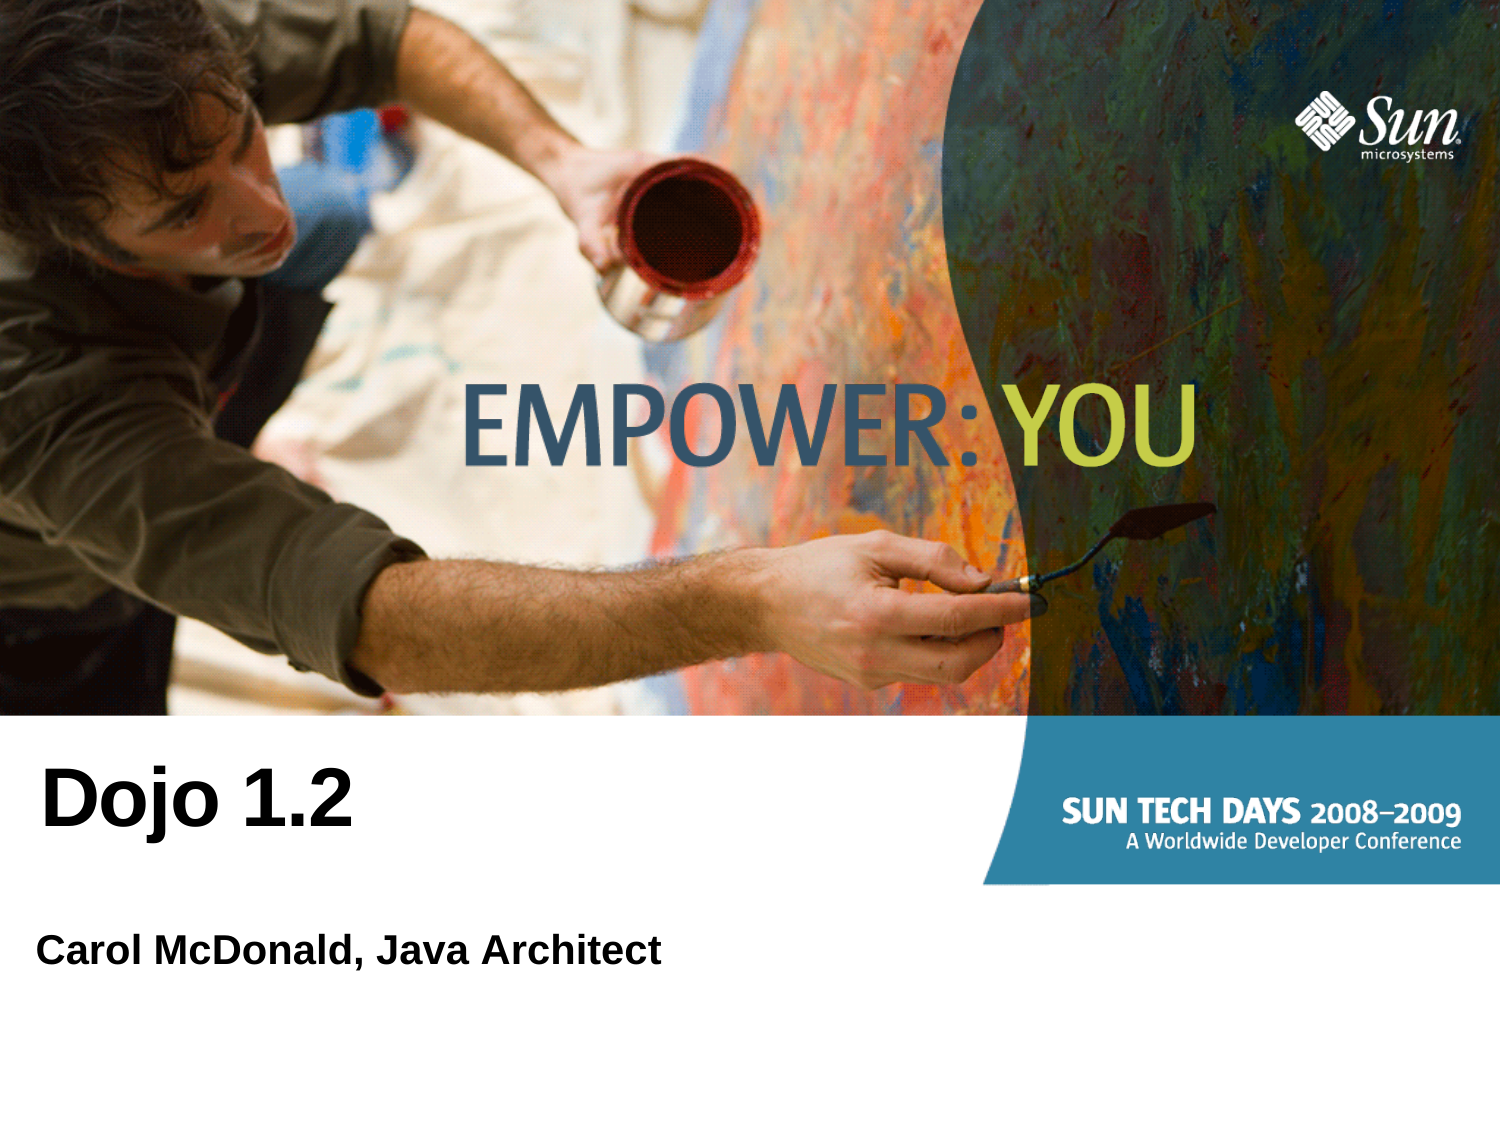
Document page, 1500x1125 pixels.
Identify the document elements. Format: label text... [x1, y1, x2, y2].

title Dojo 1.2 [40, 759, 1007, 928]
text_box Carol McDonald, Java Architect [35, 932, 1008, 1067]
picture [0, 0, 1500, 1125]
